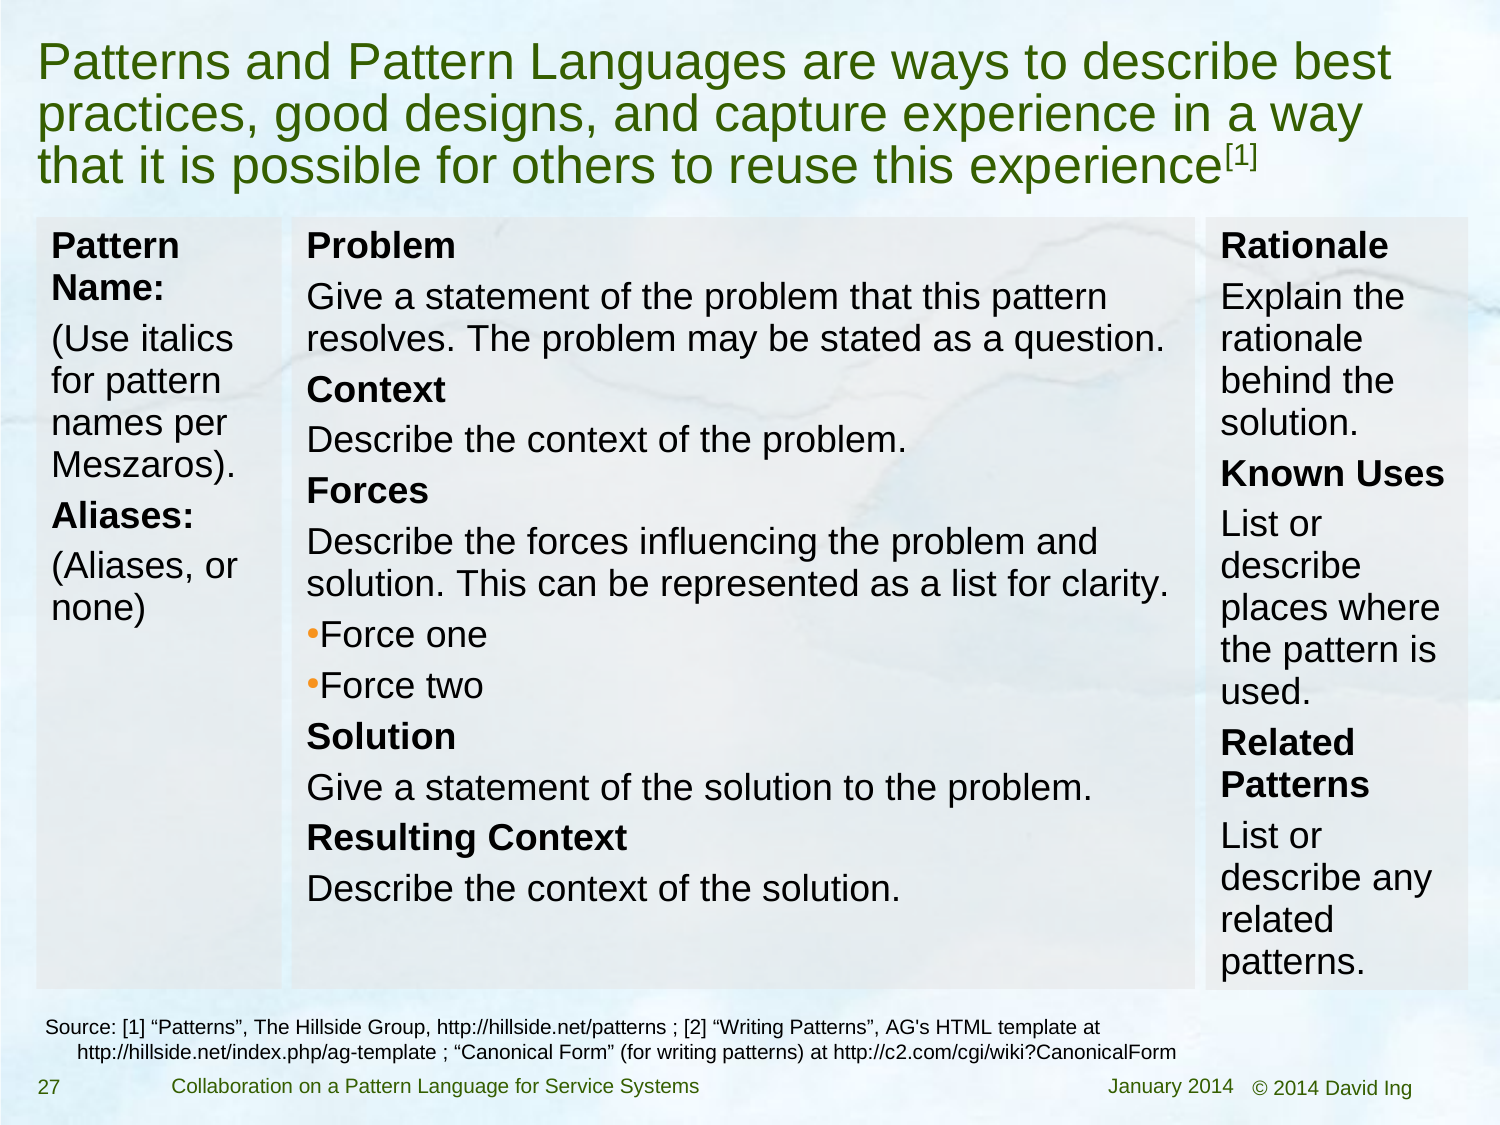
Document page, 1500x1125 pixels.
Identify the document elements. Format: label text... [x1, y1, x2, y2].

title Patterns and Pattern Languages are ways to describe best practices, good designs, and capture experience in a way that it is possible for others to reuse this experience[1] [37, 37, 1463, 202]
text_box Problem Give a statement of the problem that this pattern resolves. The problem may be stated as a question. Context Describe the context of the problem. Forces Describe the forces influencing the problem and solution. This can be represented as a list for clarity. Force one Force two Solution Give a statement of the solution to the problem. Resulting Context Describe the context of the solution. [291, 217, 1195, 989]
text_box Pattern Name: (Use italics for pattern names per Meszaros). Aliases: (Aliases, or none) [36, 217, 282, 989]
picture [0, 0, 1500, 1125]
text_box Source: [1] “Patterns”, The Hillside Group, http://hillside.net/patterns ; [2] “Writing Patterns”, AG's HTML template at http://hillside.net/index.php/ag-template ; “Canonical Form” (for writing patterns) at http://c2.com/cgi/wiki?CanonicalForm - [30, 1005, 1463, 1082]
text_box Rationale Explain the rationale behind the solution. Known Uses List or describe places where the pattern is used. Related Patterns List or describe any related patterns. [1205, 217, 1469, 990]
